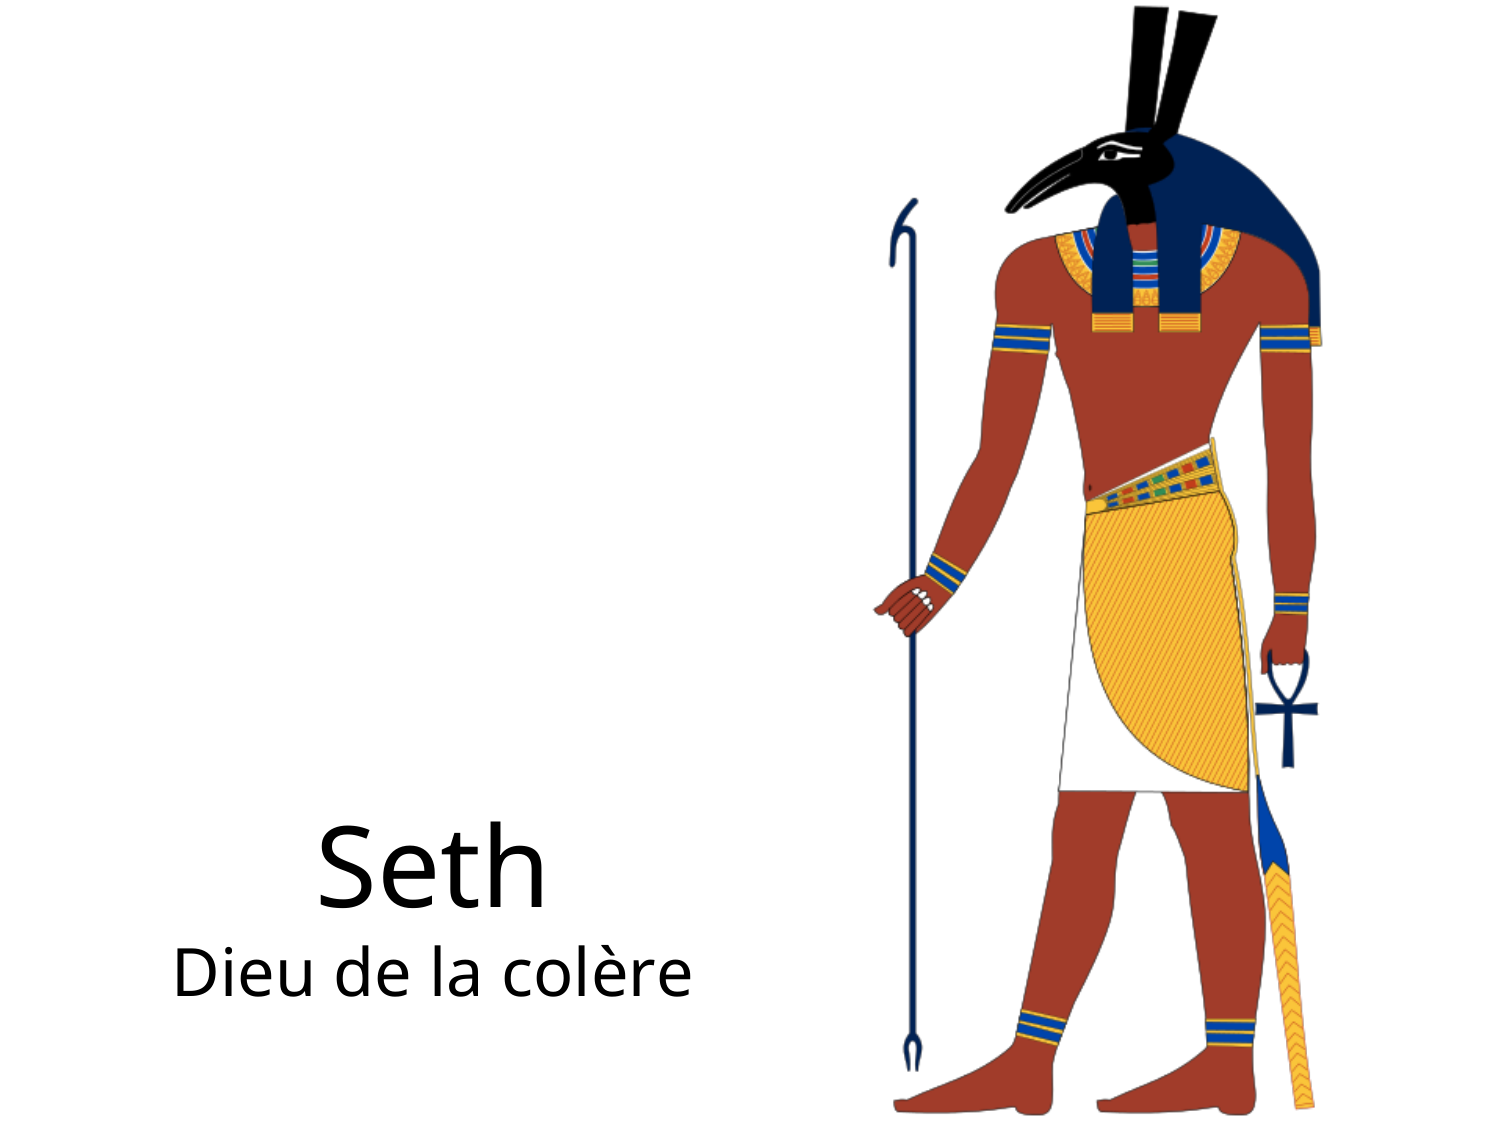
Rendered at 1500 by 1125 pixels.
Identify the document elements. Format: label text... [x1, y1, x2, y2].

text_box Seth Dieu de la colère [156, 786, 710, 1018]
picture [820, 0, 1368, 1125]
